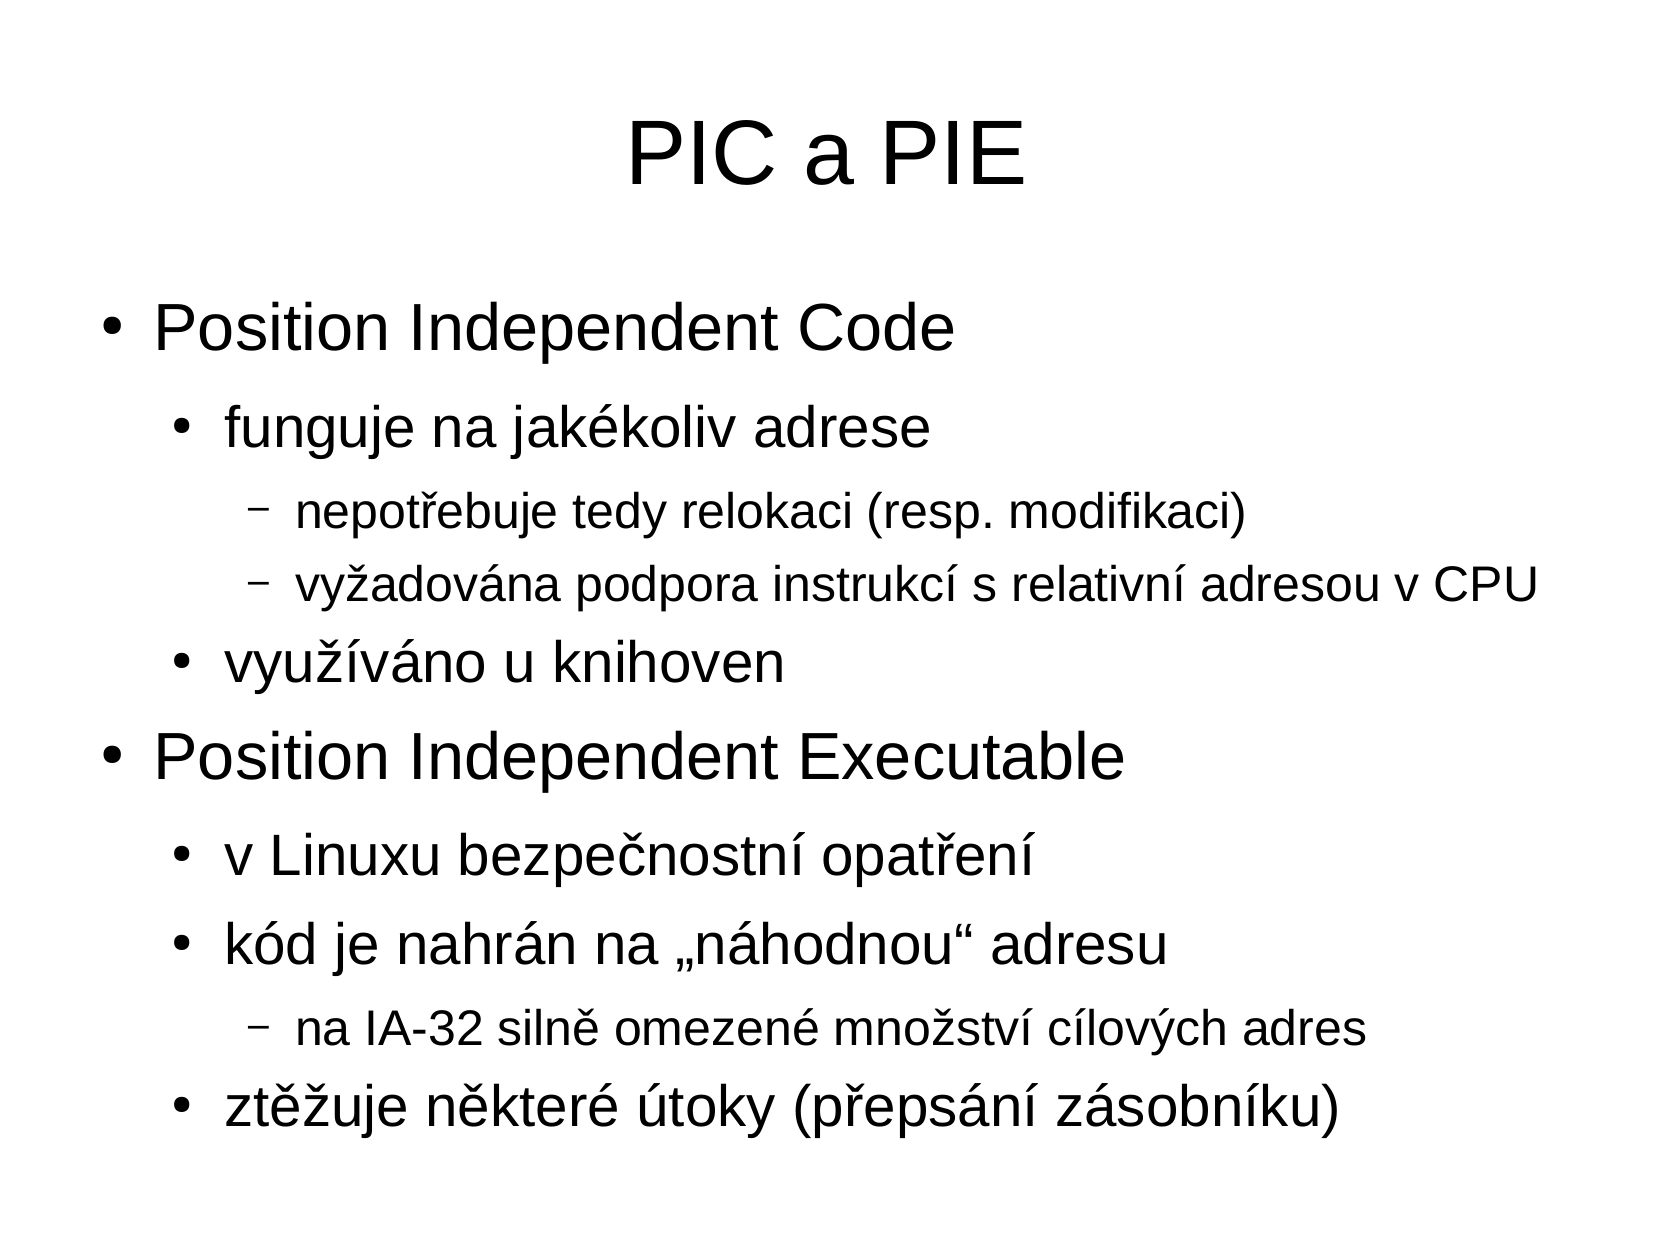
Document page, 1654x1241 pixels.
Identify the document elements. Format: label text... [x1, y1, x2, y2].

title PIC a PIE [82, 56, 1571, 250]
list Position Independent Code funguje na jakékoliv adrese nepotřebuje tedy relokaci (resp. modifikaci) vyžadována podpora instrukcí s relativní adresou v CPU využíváno u knihoven Position Independent Executable v Linuxu bezpečnostní opatření kód je nahrán na „náhodnou“ adresu na IA-32 silně omezené množství cílových adres ztěžuje některé útoky (přepsání zásobníku) [82, 290, 1571, 1139]
